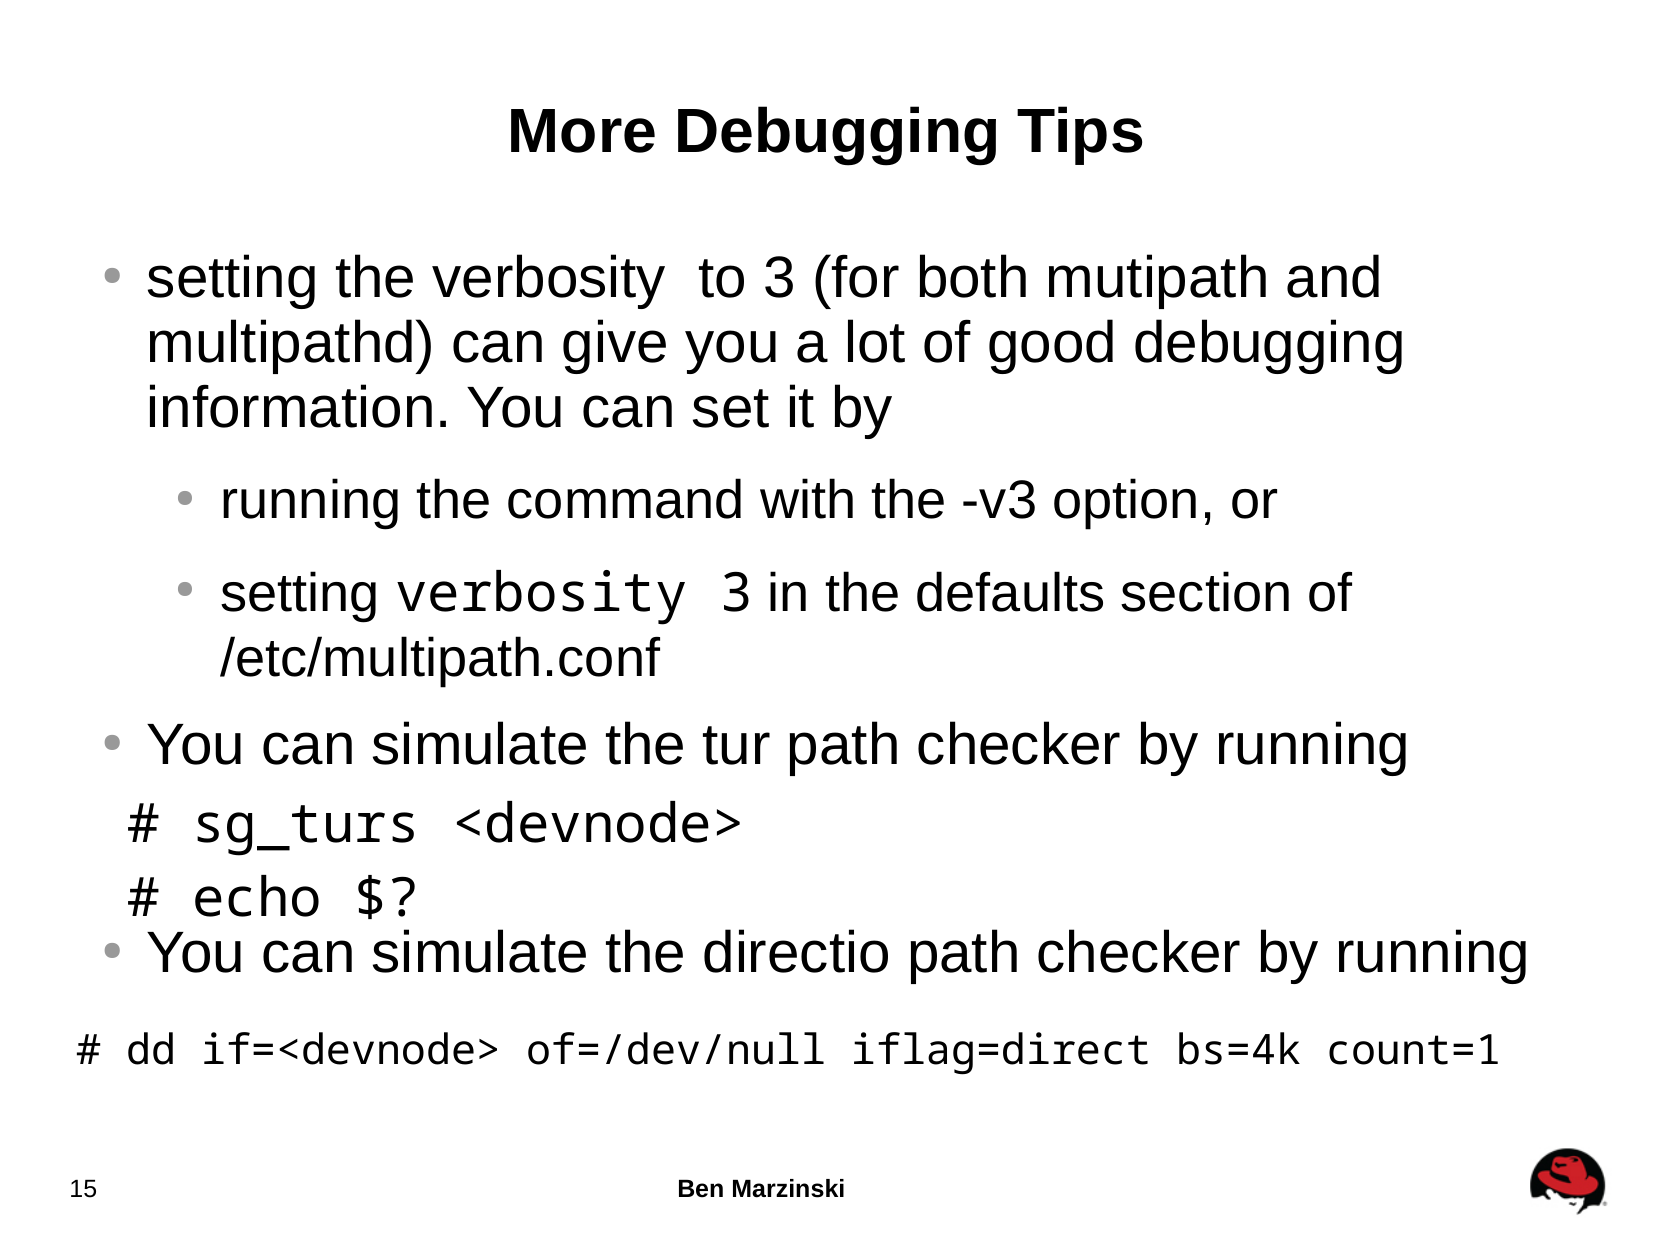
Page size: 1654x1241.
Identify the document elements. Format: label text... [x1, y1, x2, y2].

text_box # dd if=<devnode> of=/dev/null iflag=direct bs=4k count=1 [61, 1012, 1538, 1070]
list setting the verbosity to 3 (for both mutipath and multipathd) can give you a lot of good debugging information. You can set it by running the command with the -v3 option, or setting verbosity 3 in the defaults section of /etc/multipath.conf You can simulate the tur path checker by running [86, 244, 1576, 788]
list You can simulate the directio path checker by running [86, 919, 1576, 1013]
title More Debugging Tips [82, 37, 1571, 226]
text_box # sg_turs <devnode> # echo $? [112, 776, 995, 901]
picture [1529, 1146, 1613, 1224]
